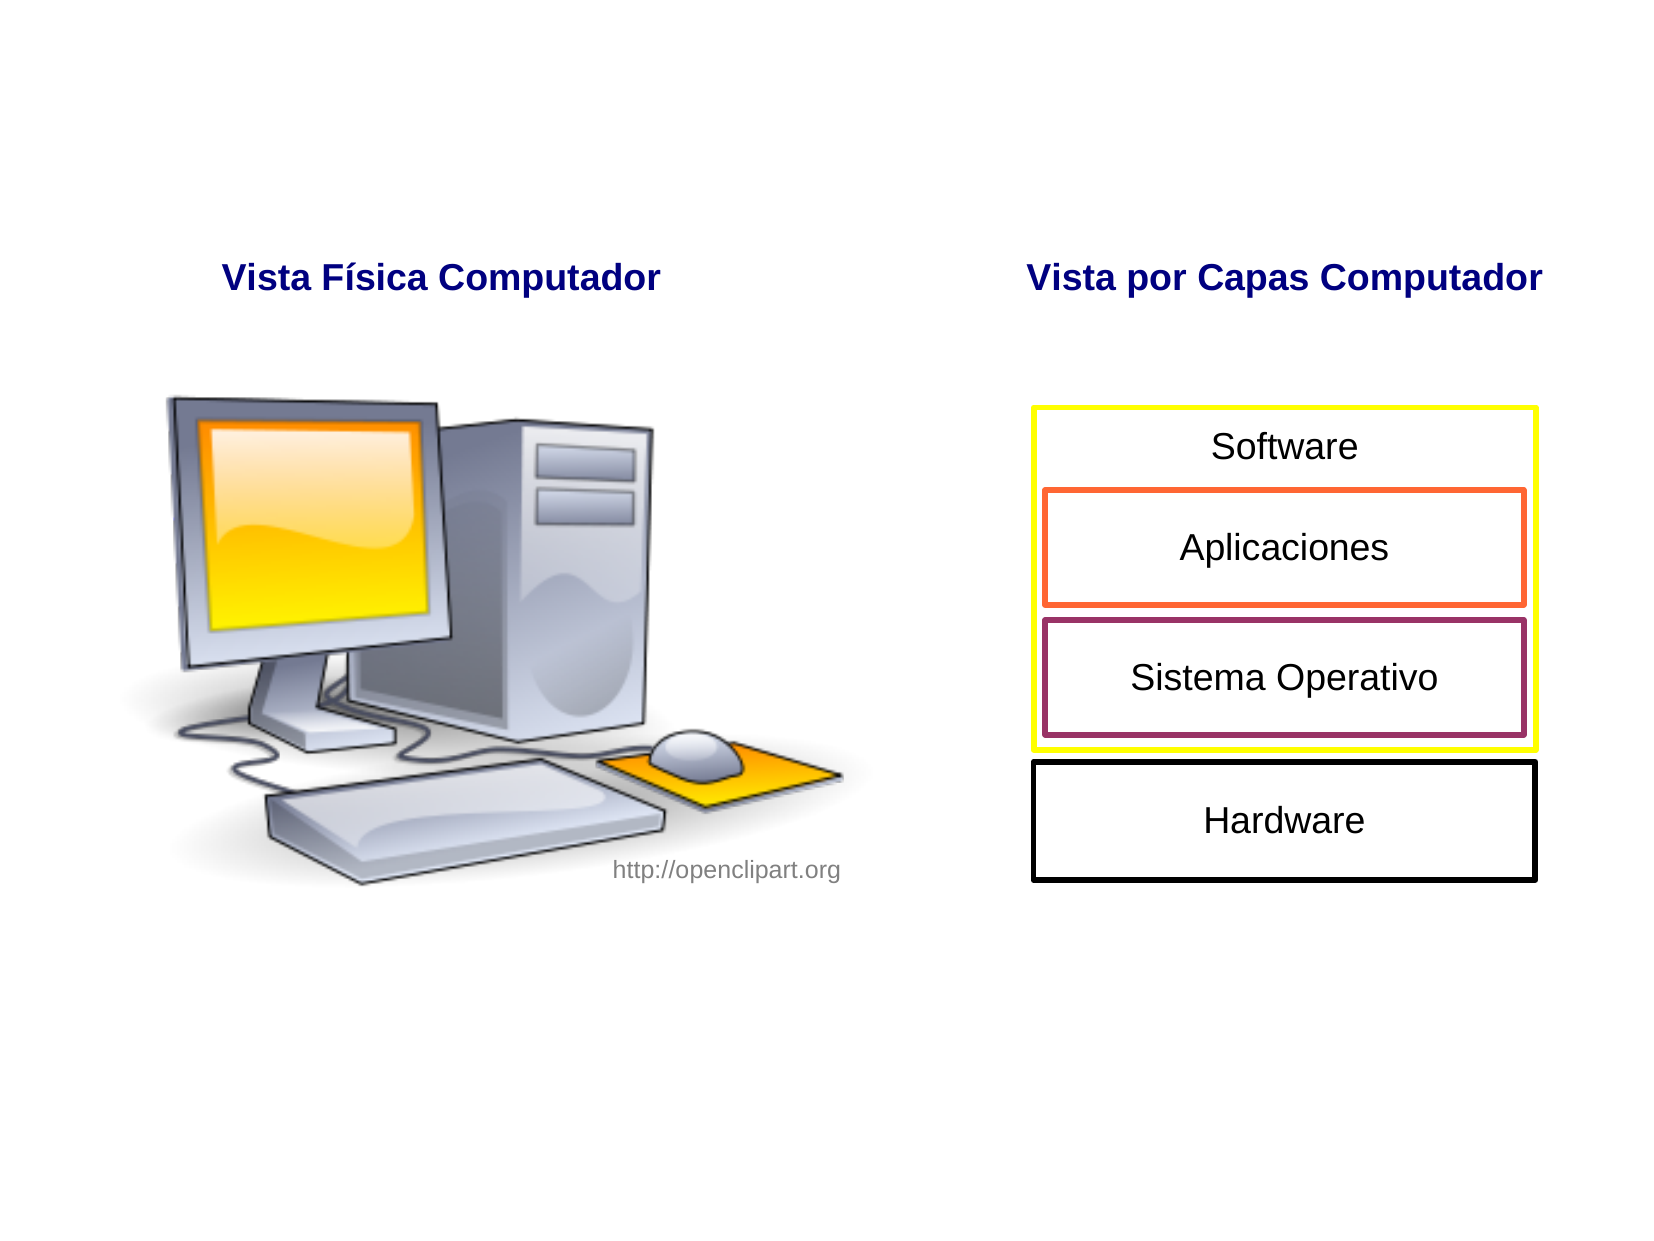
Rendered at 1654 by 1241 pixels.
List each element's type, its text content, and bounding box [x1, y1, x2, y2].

text_box Sistema Operativo [1045, 620, 1524, 735]
text_box Hardware [1033, 761, 1536, 880]
text_box Vista por Capas Computador [1011, 249, 1559, 308]
picture [112, 247, 880, 1016]
text_box Software [1033, 407, 1536, 751]
text_box http://openclipart.org [590, 848, 857, 892]
text_box Aplicaciones [1045, 490, 1524, 605]
text_box Vista Física Computador [206, 249, 677, 308]
